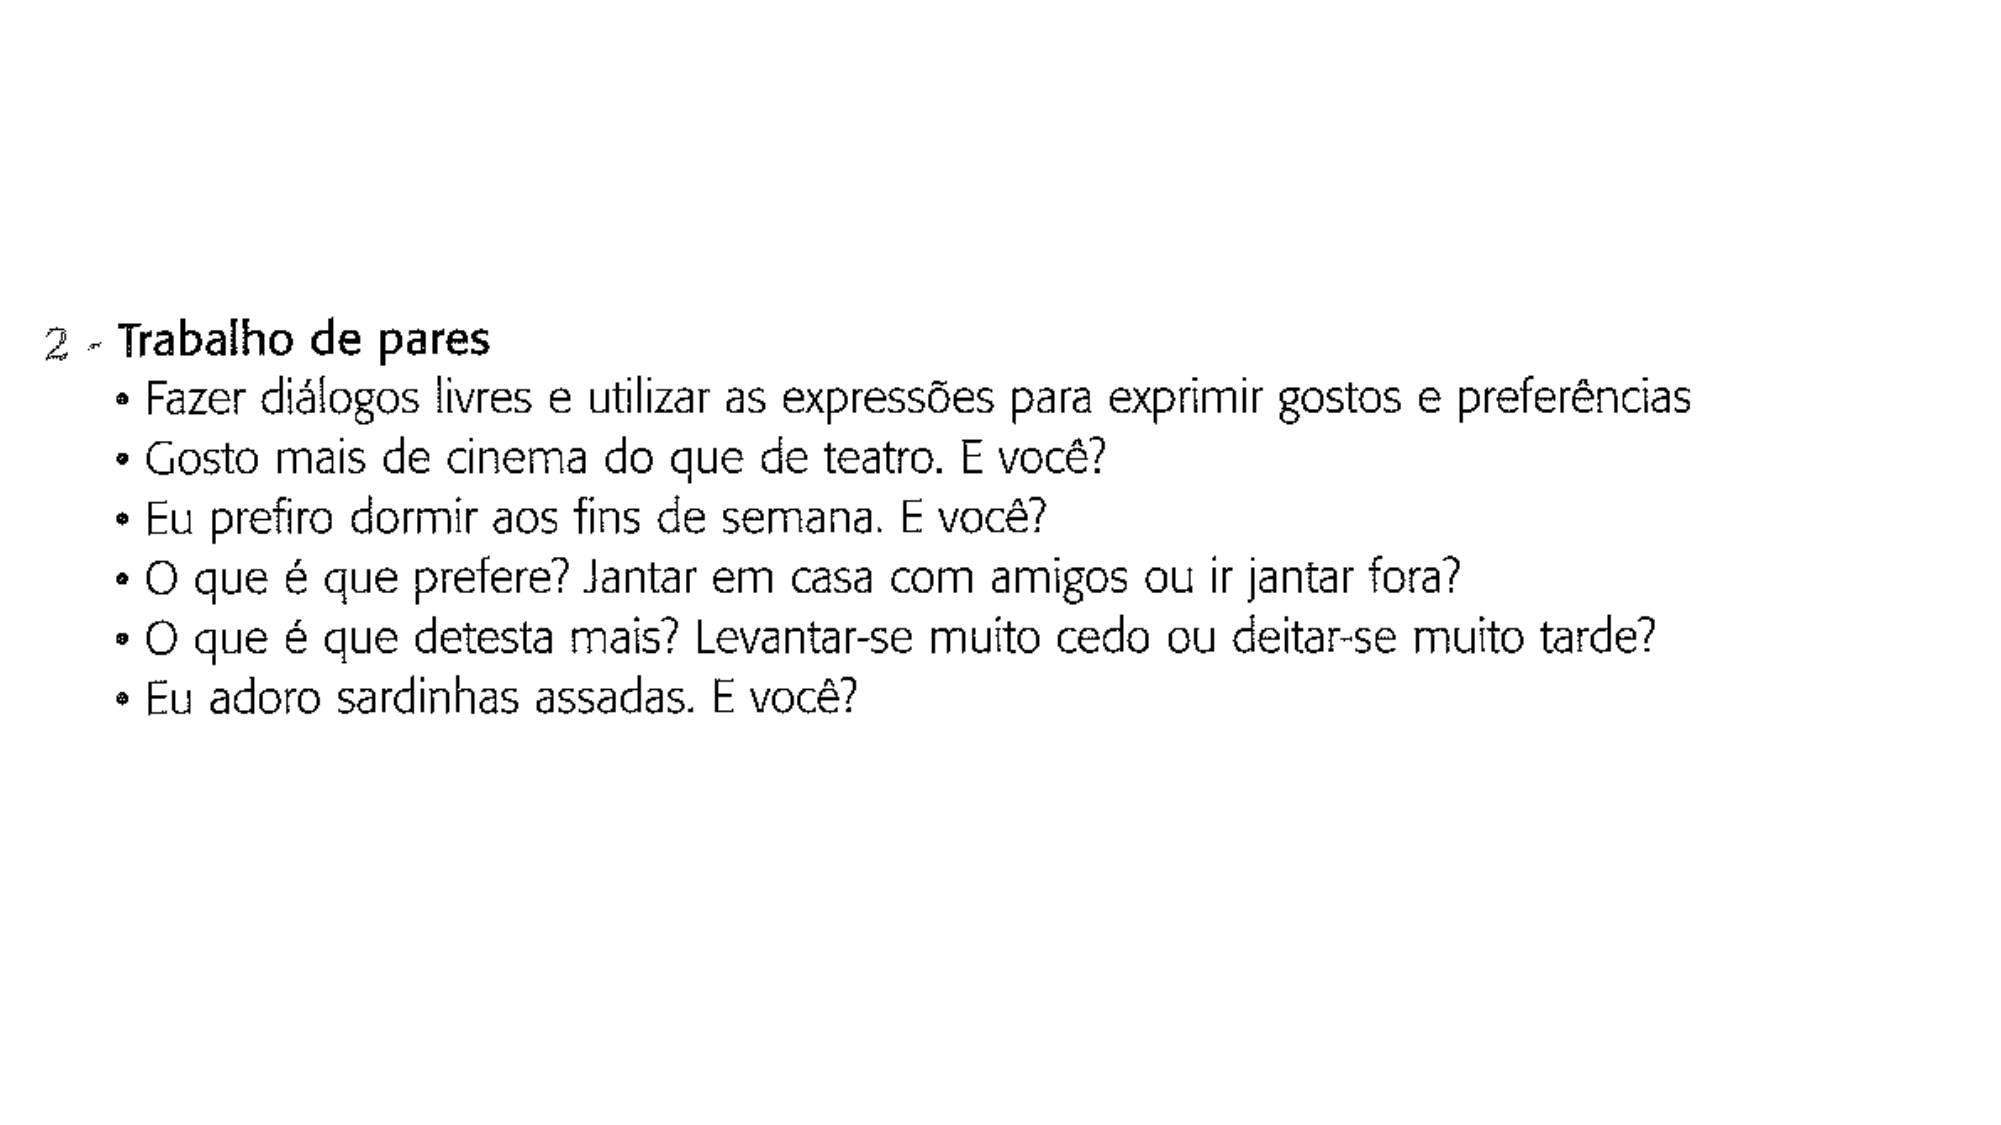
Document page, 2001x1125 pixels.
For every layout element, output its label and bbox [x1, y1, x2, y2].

picture [21, 265, 1979, 766]
